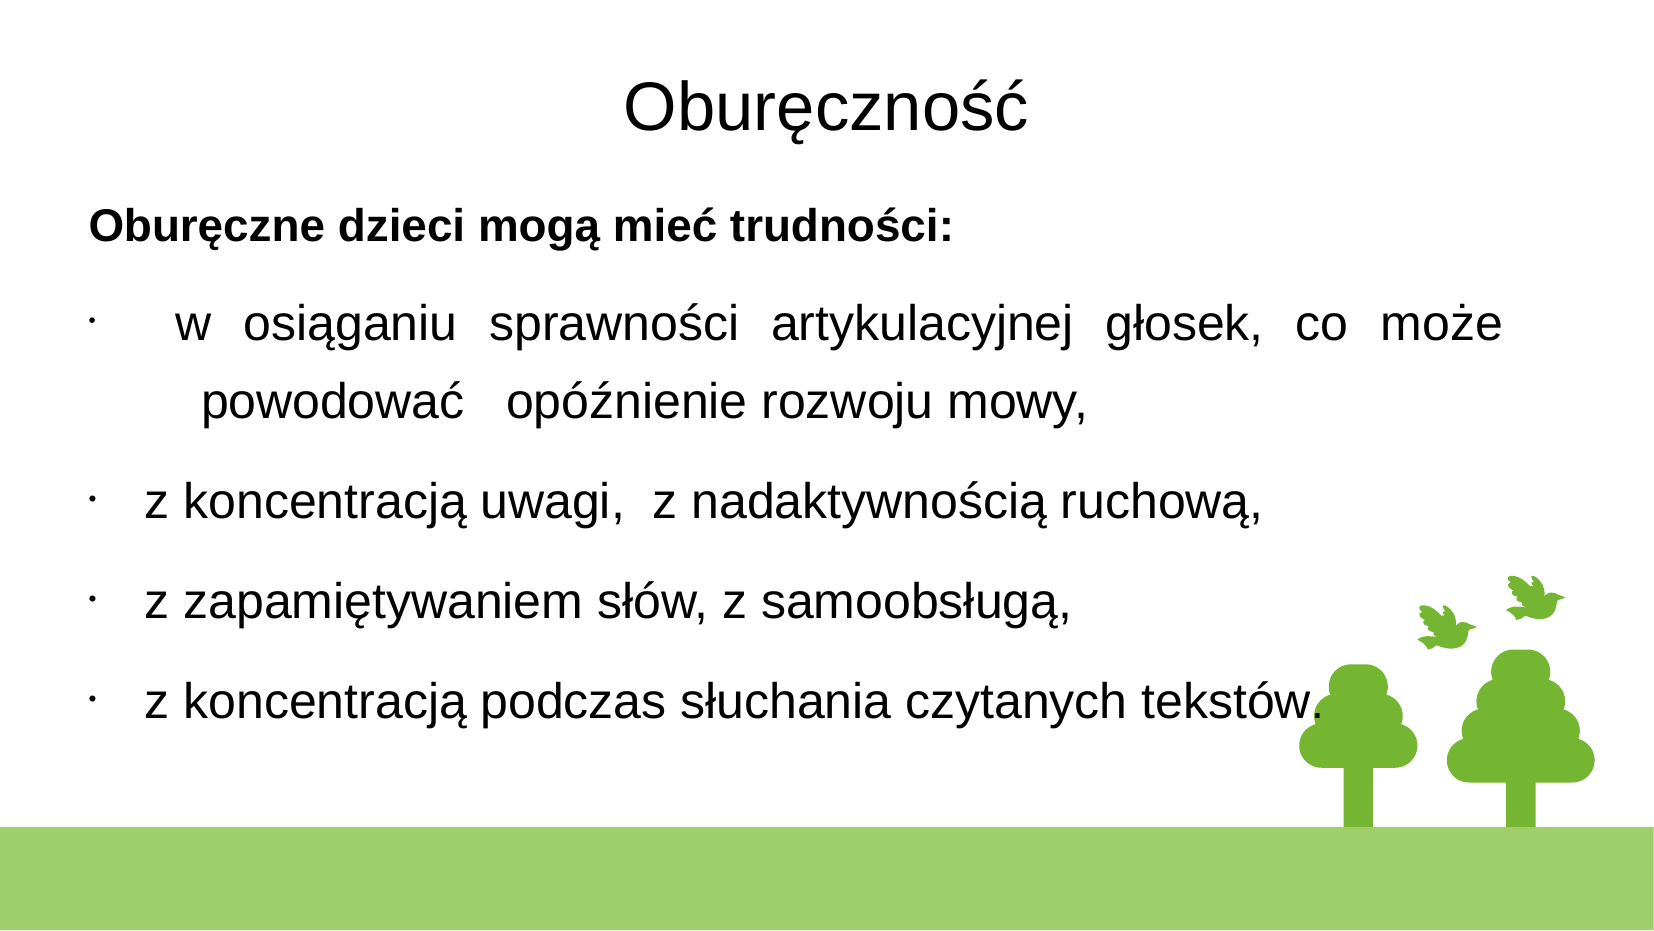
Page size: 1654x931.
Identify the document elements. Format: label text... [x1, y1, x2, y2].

list Oburęczne dzieci mogą mieć trudności: w osiąganiu sprawności artykulacyjnej głosek, co może powodować opóźnienie rozwoju mowy, z koncentracją uwagi, z nadaktywnością ruchową, z zapamiętywaniem słów, z samoobsługą, z koncentracją podczas słuchania czytanych tekstów. [88, 206, 1565, 739]
title Oburęczność [88, 29, 1565, 178]
